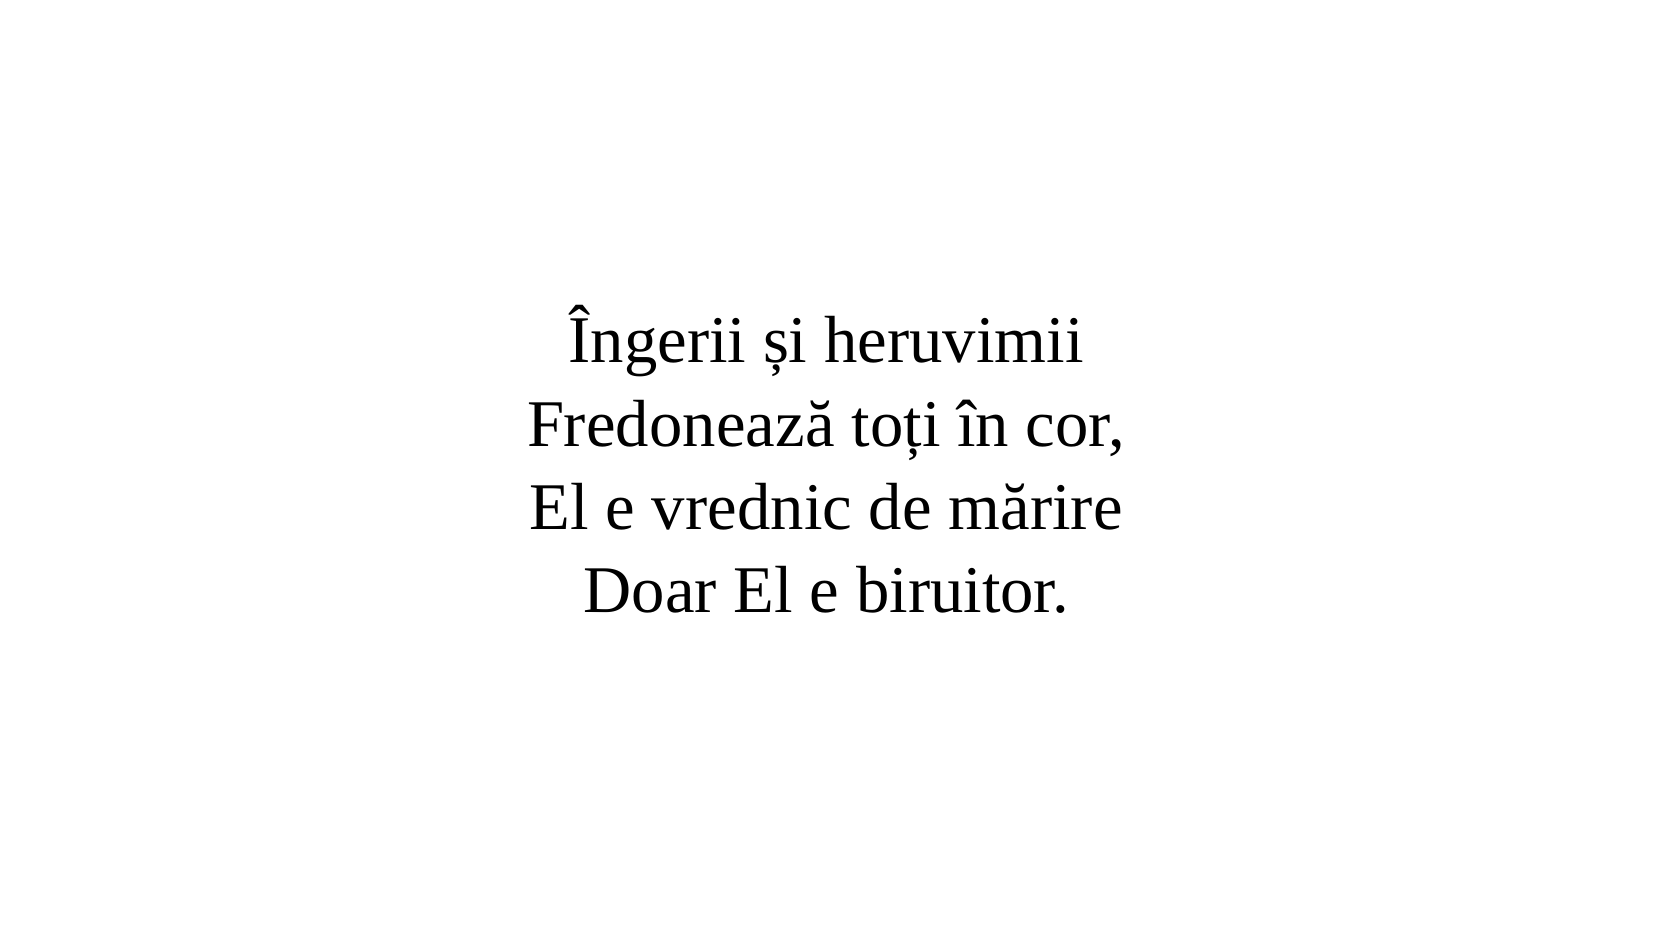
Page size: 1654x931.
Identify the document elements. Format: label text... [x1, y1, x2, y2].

subtitle Îngerii și heruvimii Fredonează toți în cor, El e vrednic de mărire Doar El e biruitor. [300, 150, 1354, 781]
